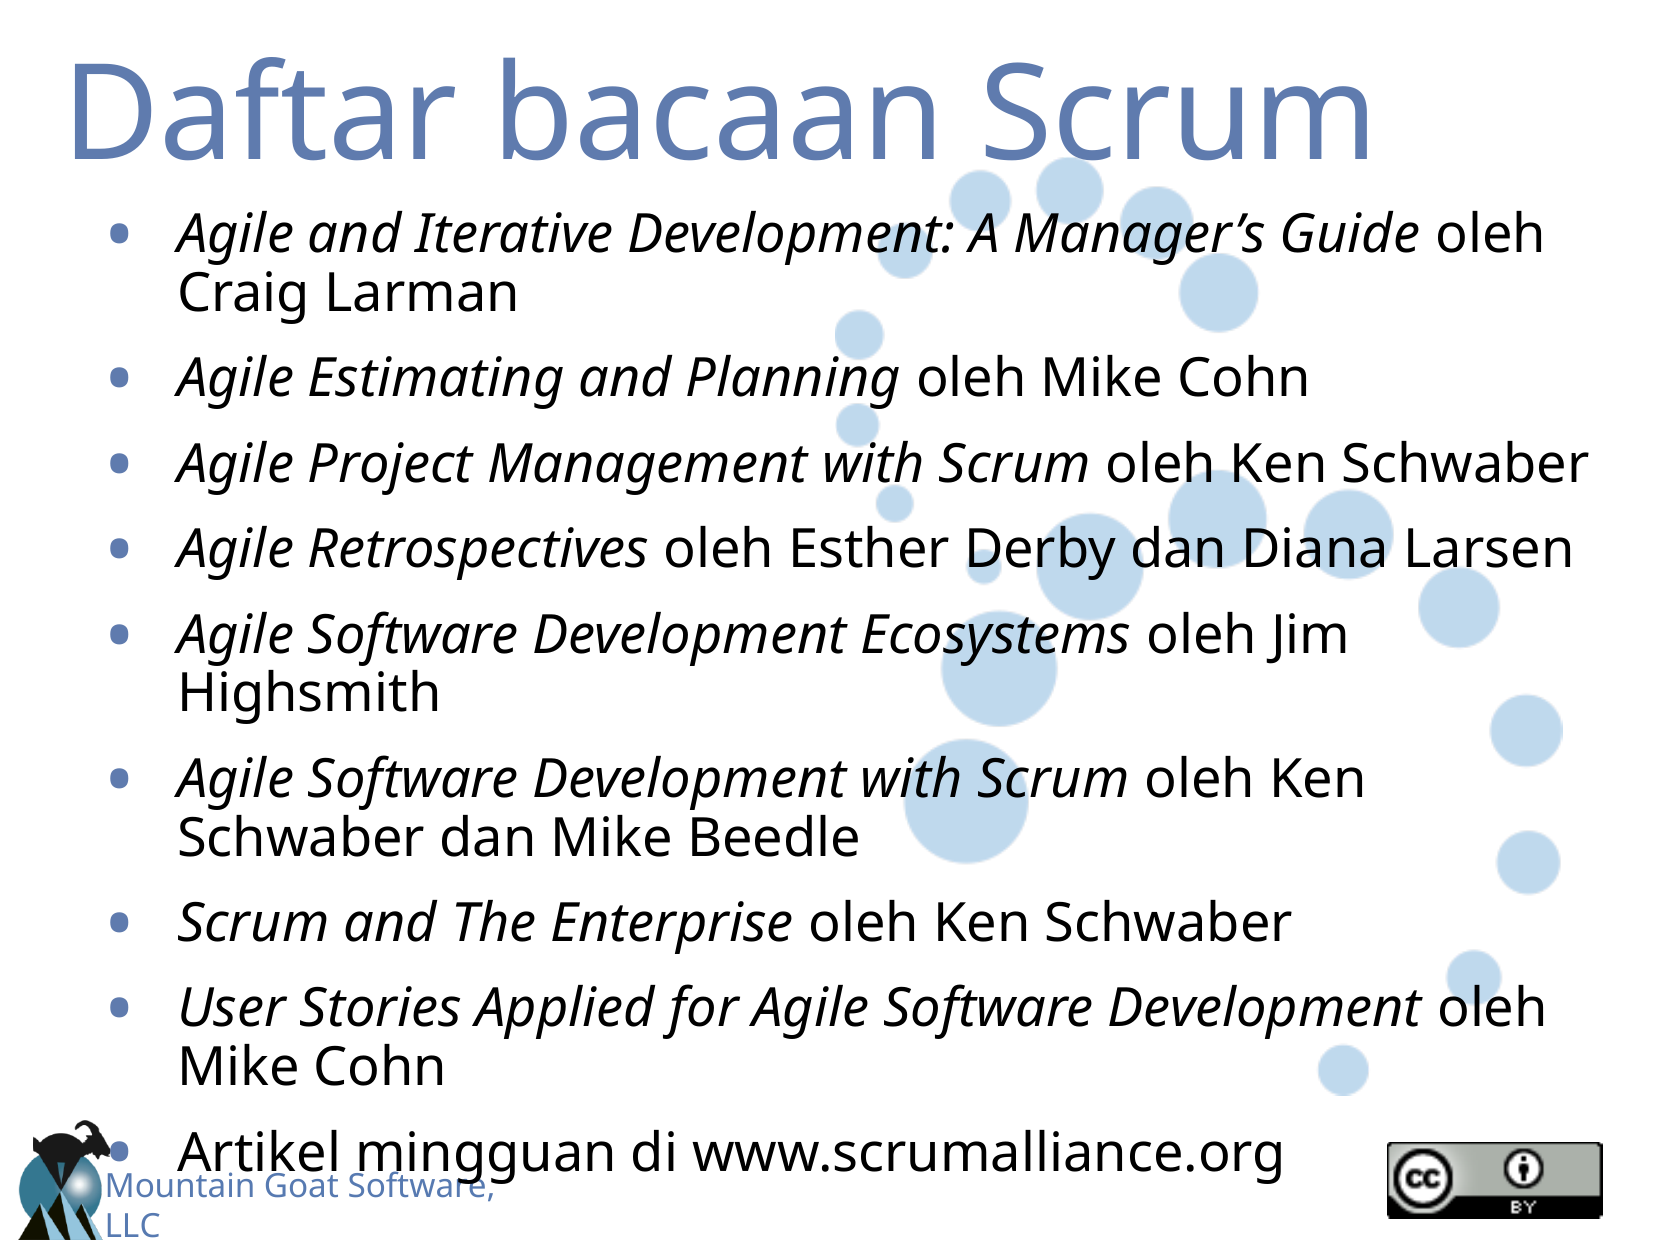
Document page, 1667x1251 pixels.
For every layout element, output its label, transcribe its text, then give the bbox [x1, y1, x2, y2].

picture [1387, 1142, 1603, 1219]
picture [18, 1120, 111, 1240]
title Daftar bacaan Scrum [56, 18, 1609, 194]
picture [835, 194, 1563, 199]
list Agile and Iterative Development: A Manager’s Guide oleh Craig Larman Agile Estimating and Planning oleh Mike Cohn Agile Project Management with Scrum oleh Ken Schwaber Agile Retrospectives oleh Esther Derby dan Diana Larsen Agile Software Development Ecosystems oleh Jim Highsmith Agile Software Development with Scrum oleh Ken Schwaber dan Mike Beedle Scrum and The Enterprise oleh Ken Schwaber User Stories Applied for Agile Software Development oleh Mike Cohn Artikel mingguan di www.scrumalliance.org [56, 199, 1609, 1131]
